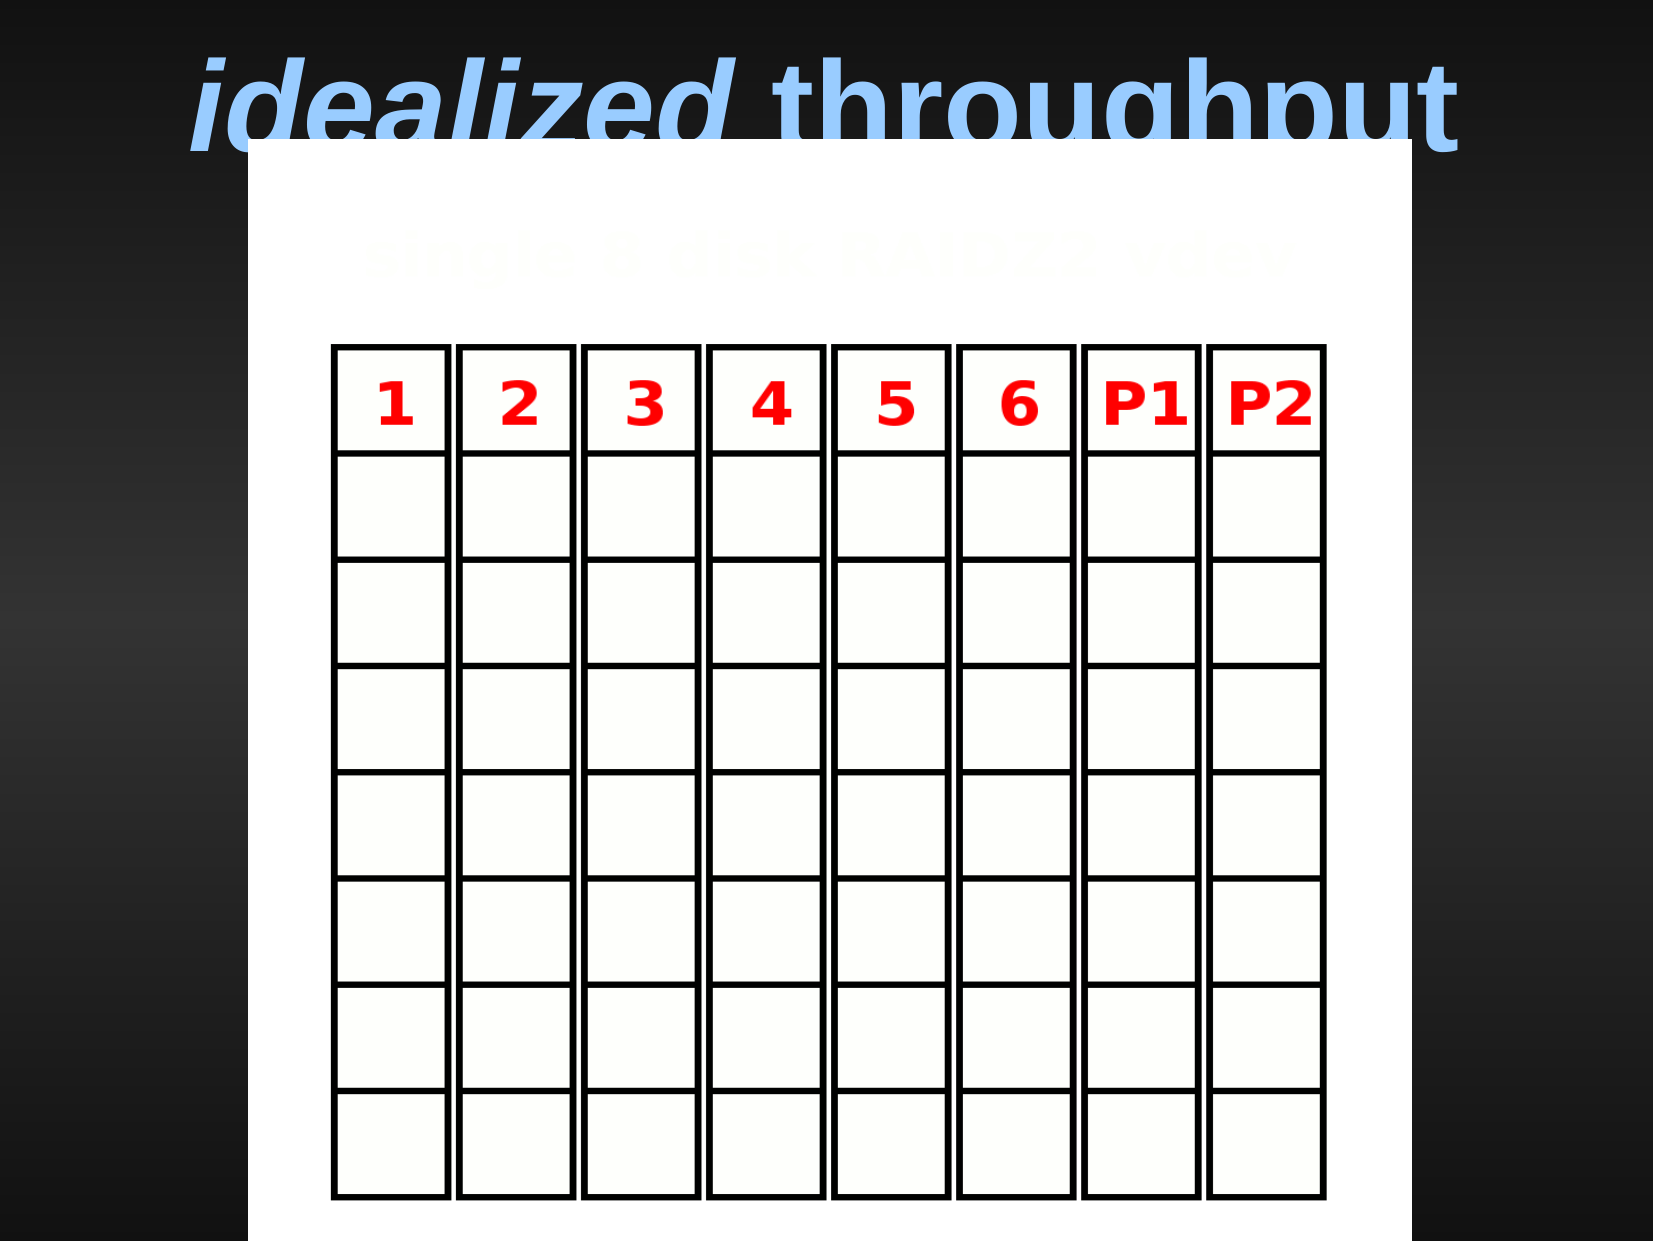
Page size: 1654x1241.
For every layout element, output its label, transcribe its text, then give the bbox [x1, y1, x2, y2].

title idealized throughput [0, 2, 1651, 211]
picture [248, 139, 1412, 1241]
